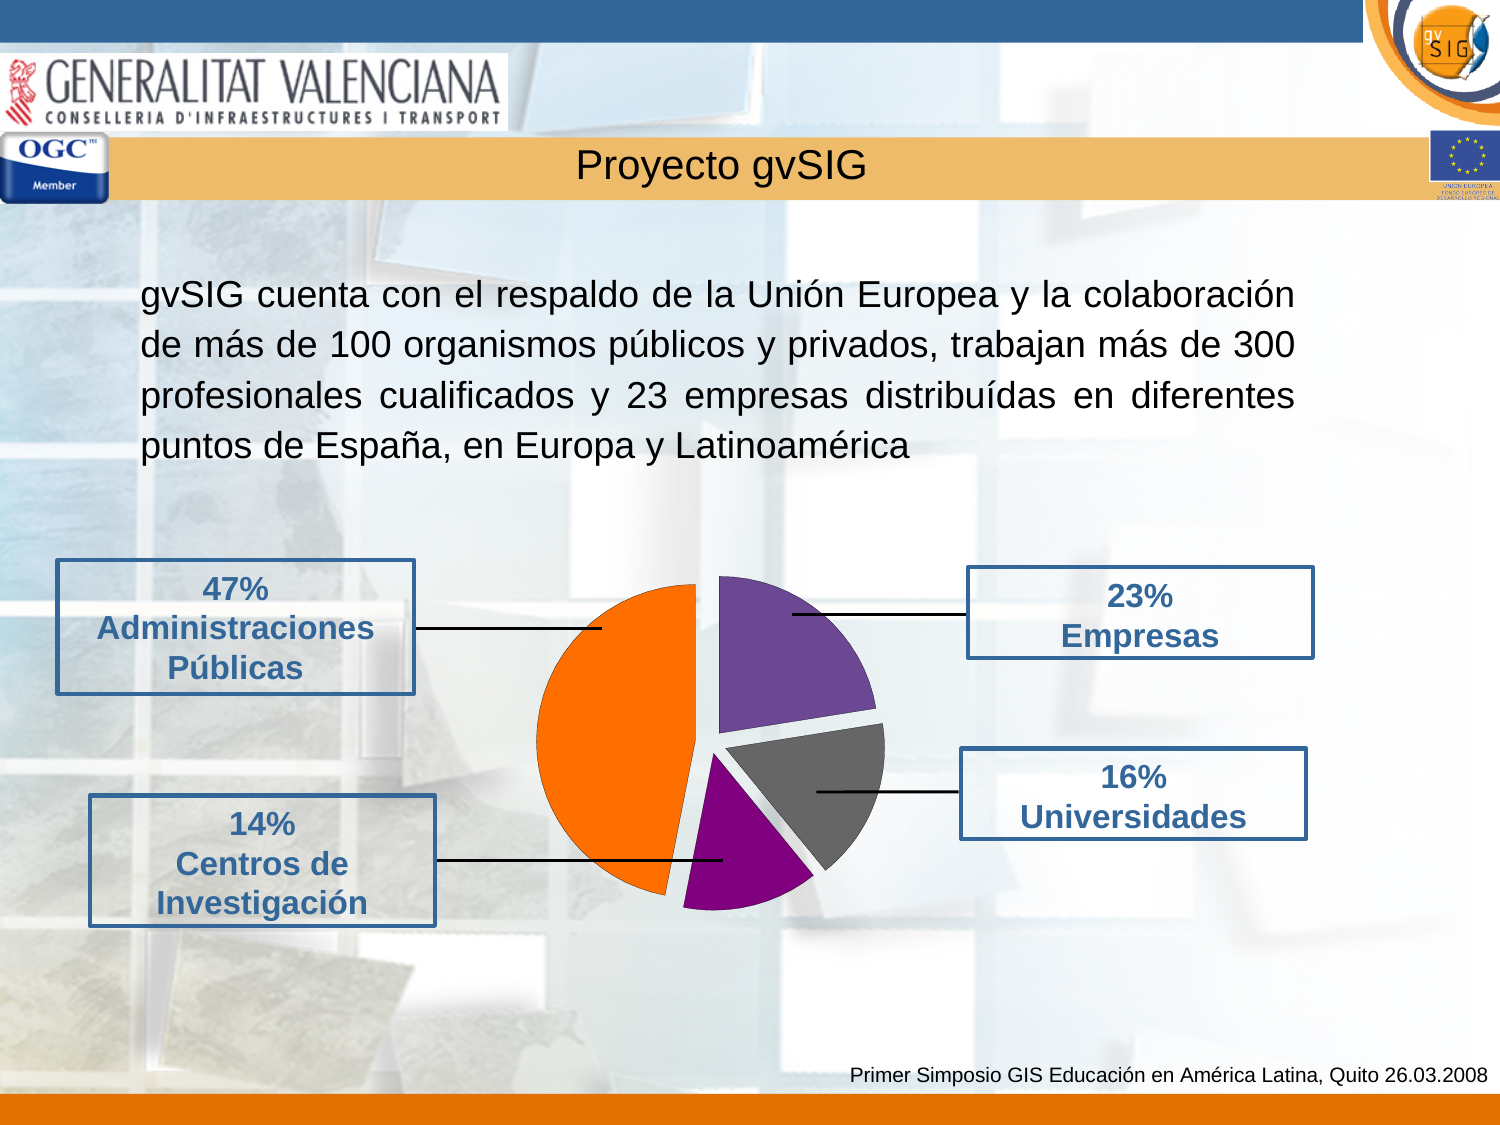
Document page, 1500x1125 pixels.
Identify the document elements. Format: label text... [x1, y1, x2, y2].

text_box 47% Administraciones Públicas [57, 560, 414, 753]
picture [0, 53, 508, 131]
picture [536, 576, 886, 912]
text_box 14% Centros de Investigación [90, 795, 435, 992]
picture [0, 132, 109, 204]
text_box 16% Universidades [961, 748, 1307, 879]
picture [1363, 0, 1500, 127]
picture [1429, 129, 1500, 200]
text_box 23% Empresas [967, 567, 1313, 698]
text_box gvSIG cuenta con el respaldo de la Unión Europea y la colaboración de más de 100 organismos públicos y privados, trabajan más de 300 profesionales cualificados y 23 empresas distribuídas en diferentes puntos de España, en Europa y Latinoamérica [125, 257, 1311, 474]
text_box Proyecto gvSIG [575, 144, 1005, 191]
